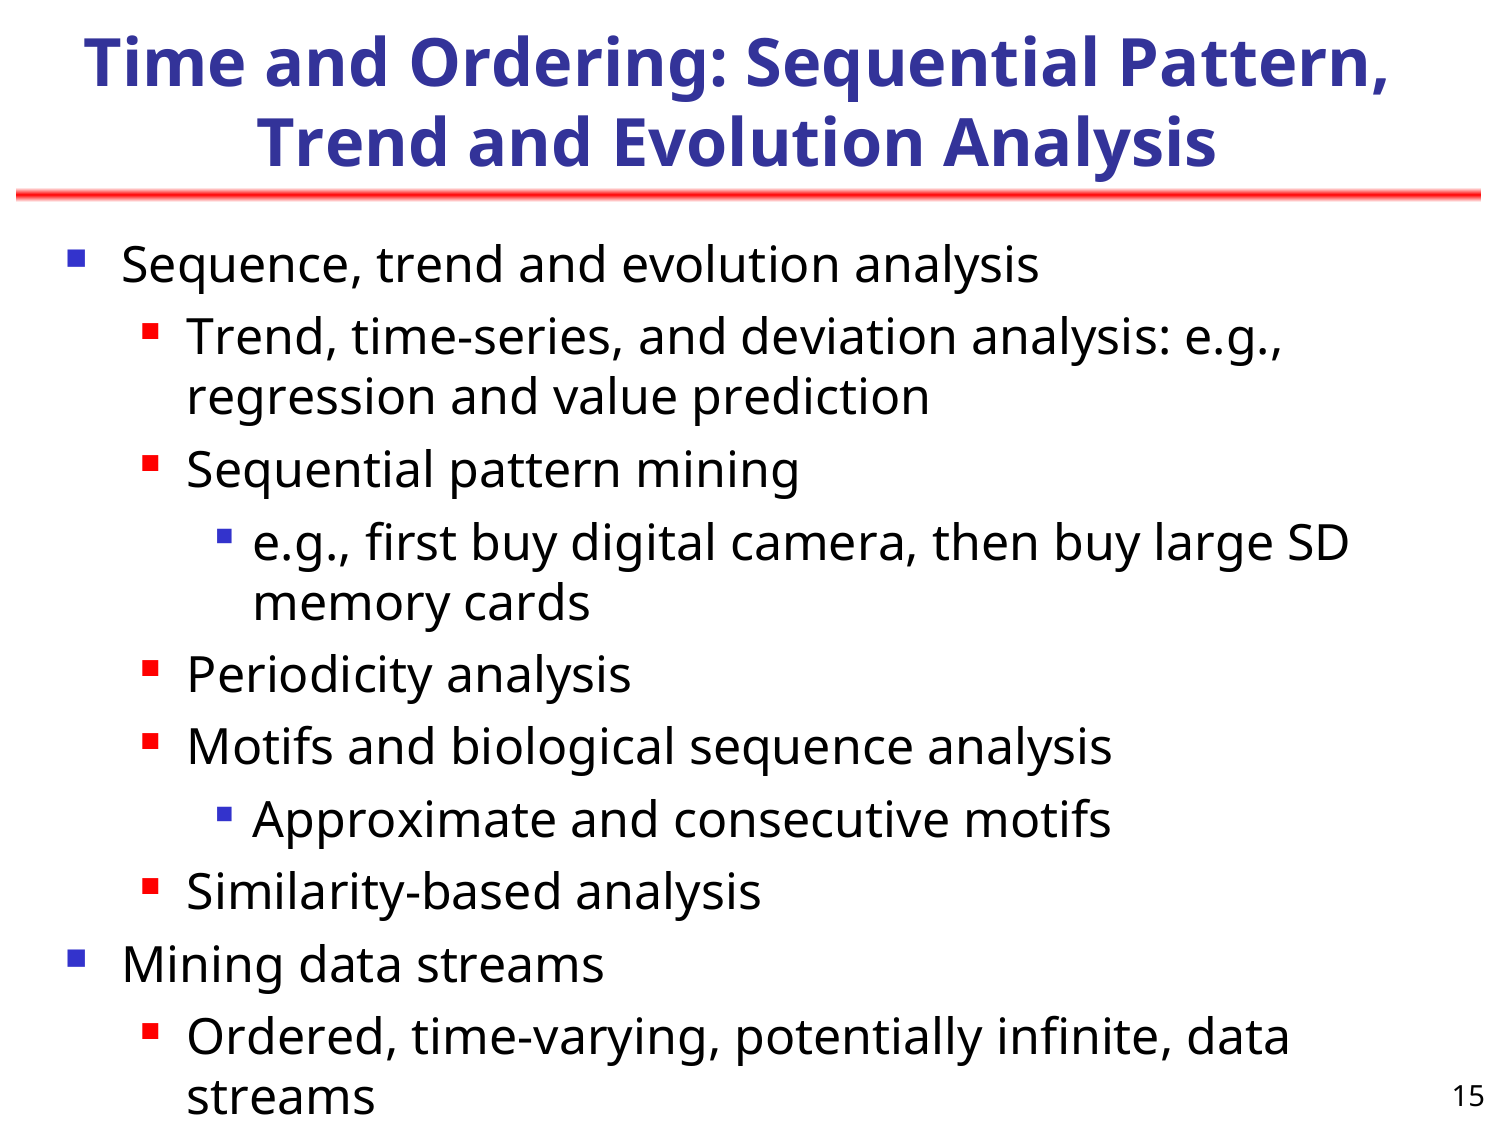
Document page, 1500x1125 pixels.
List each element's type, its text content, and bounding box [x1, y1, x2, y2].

text_box <number> [1450, 1050, 1500, 1125]
list Sequence, trend and evolution analysis Trend, time-series, and deviation analysis: e.g., regression and value prediction Sequential pattern mining e.g., first buy digital camera, then buy large SD memory cards Periodicity analysis Motifs and biological sequence analysis Approximate and consecutive motifs Similarity-based analysis Mining data streams Ordered, time-varying, potentially infinite, data streams [50, 224, 1450, 1125]
title Time and Ordering: Sequential Pattern, Trend and Evolution Analysis [0, 12, 1475, 188]
